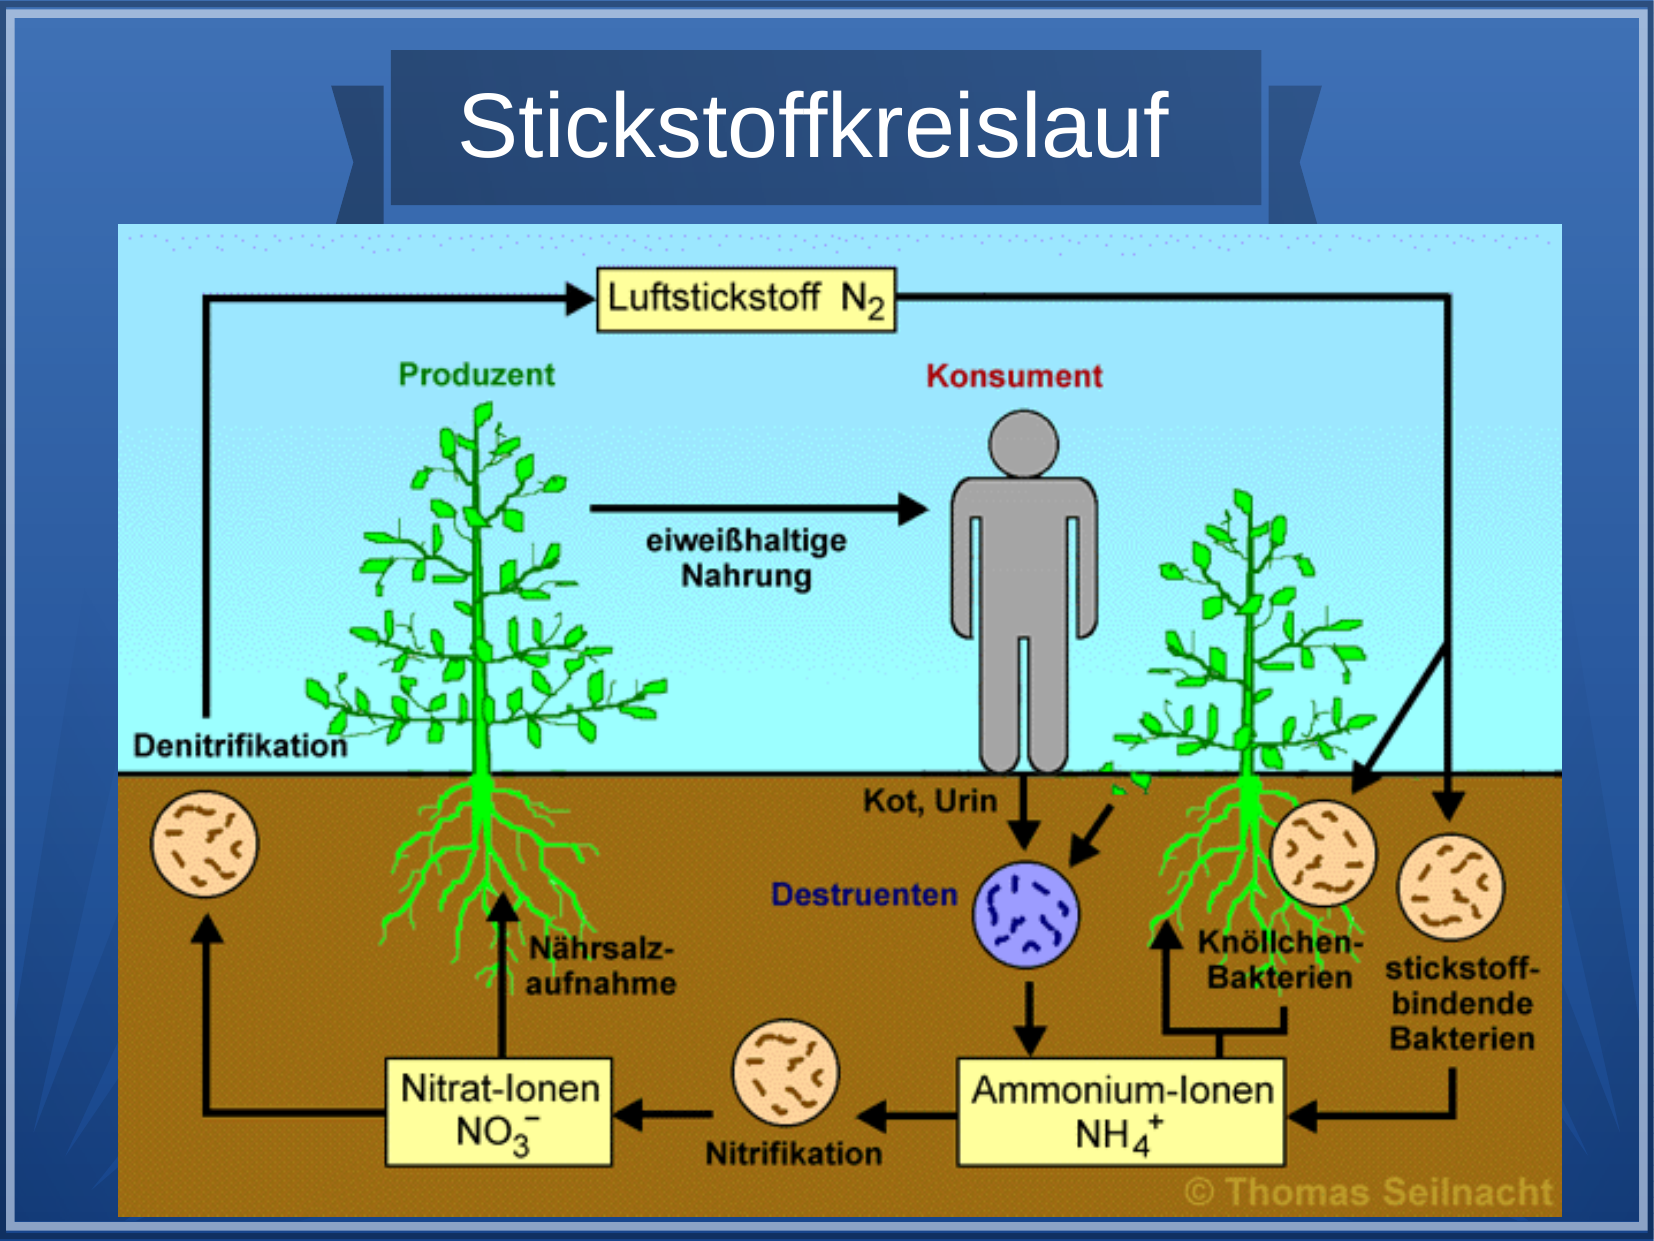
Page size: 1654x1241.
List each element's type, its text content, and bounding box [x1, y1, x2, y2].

picture [118, 224, 1562, 1217]
title Stickstoffkreislauf [389, 47, 1264, 205]
